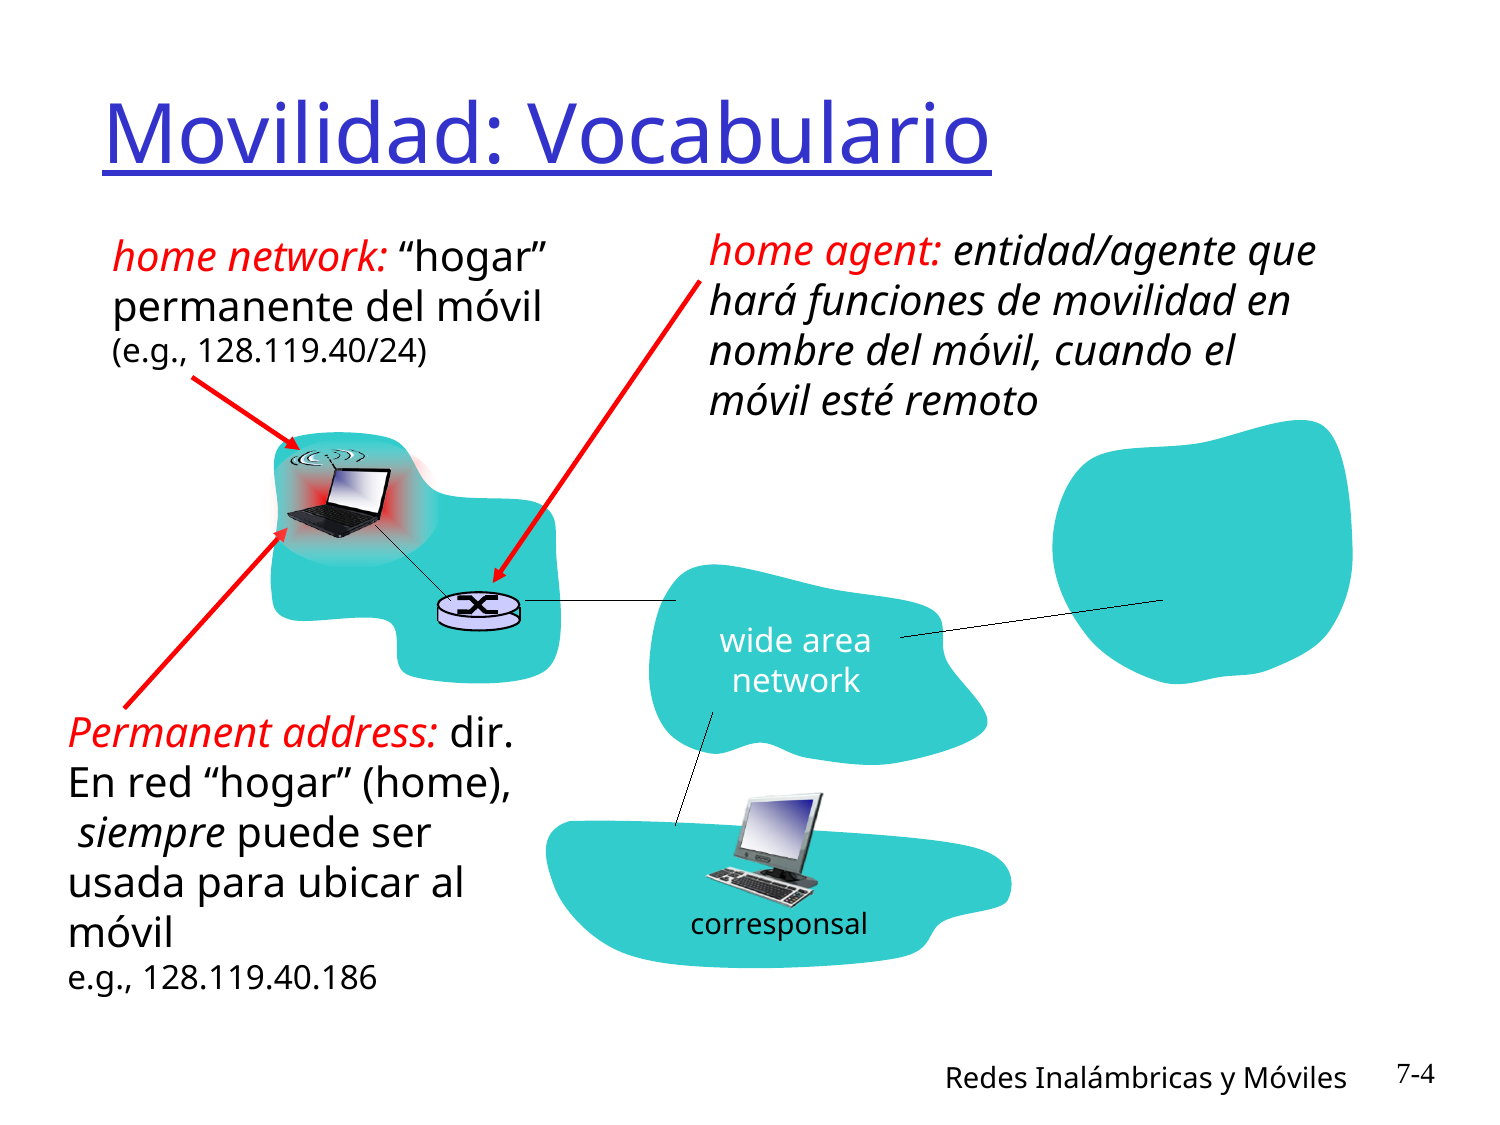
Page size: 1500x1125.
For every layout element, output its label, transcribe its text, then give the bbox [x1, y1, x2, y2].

text_box corresponsal [675, 897, 884, 949]
text_box [1052, 419, 1353, 685]
picture [676, 787, 826, 917]
text_box home network: “hogar” permanente del móvil (e.g., 128.119.40/24) [97, 221, 647, 378]
text_box [649, 564, 988, 765]
text_box [262, 432, 562, 684]
text_box wide area network [677, 611, 915, 707]
text_box Permanent address: dir. En red “hogar” (home), siempre puede ser usada para ubicar al móvil e.g., 128.119.40.186 [52, 698, 530, 1004]
picture [287, 447, 391, 538]
text_box [545, 820, 1012, 969]
title Movilidad: Vocabulario [87, 37, 1363, 225]
text_box home agent: entidad/agente que hará funciones de movilidad en nombre del móvil, cuando el móvil esté remoto [694, 215, 1337, 432]
